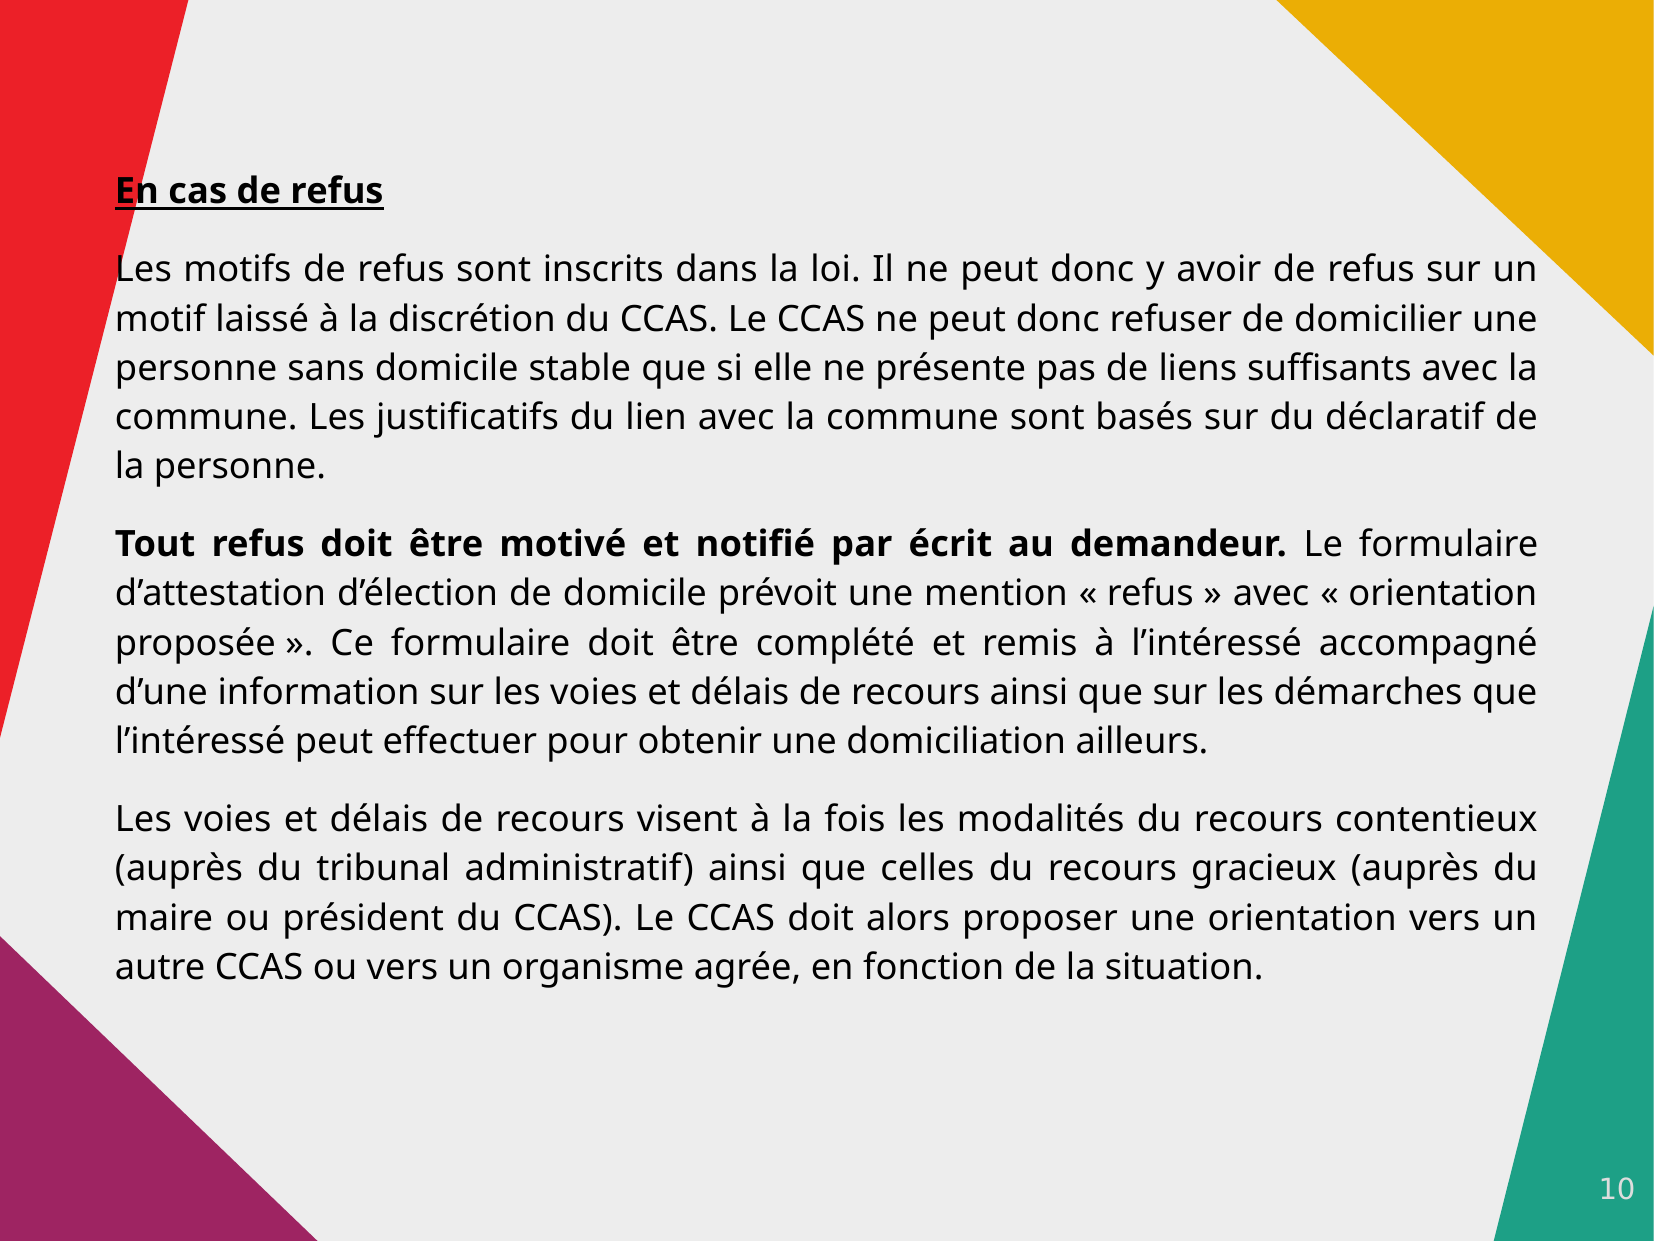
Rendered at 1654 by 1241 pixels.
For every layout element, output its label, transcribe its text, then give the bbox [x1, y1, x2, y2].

list En cas de refus Les motifs de refus sont inscrits dans la loi. Il ne peut donc y avoir de refus sur un motif laissé à la discrétion du CCAS. Le CCAS ne peut donc refuser de domicilier une personne sans domicile stable que si elle ne présente pas de liens suffisants avec la commune. Les justificatifs du lien avec la commune sont basés sur du déclaratif de la personne. Tout refus doit être motivé et notifié par écrit au demandeur. Le formulaire d’attestation d’élection de domicile prévoit une mention « refus » avec « orientation proposée ». Ce formulaire doit être complété et remis à l’intéressé accompagné d’une information sur les voies et délais de recours ainsi que sur les démarches que l’intéressé peut effectuer pour obtenir une domiciliation ailleurs. Les voies et délais de recours visent à la fois les modalités du recours contentieux (auprès du tribunal administratif) ainsi que celles du recours gracieux (auprès du maire ou président du CCAS). Le CCAS doit alors proposer une orientation vers un autre CCAS ou vers un organisme agrée, en fonction de la situation. [114, 165, 1539, 1071]
